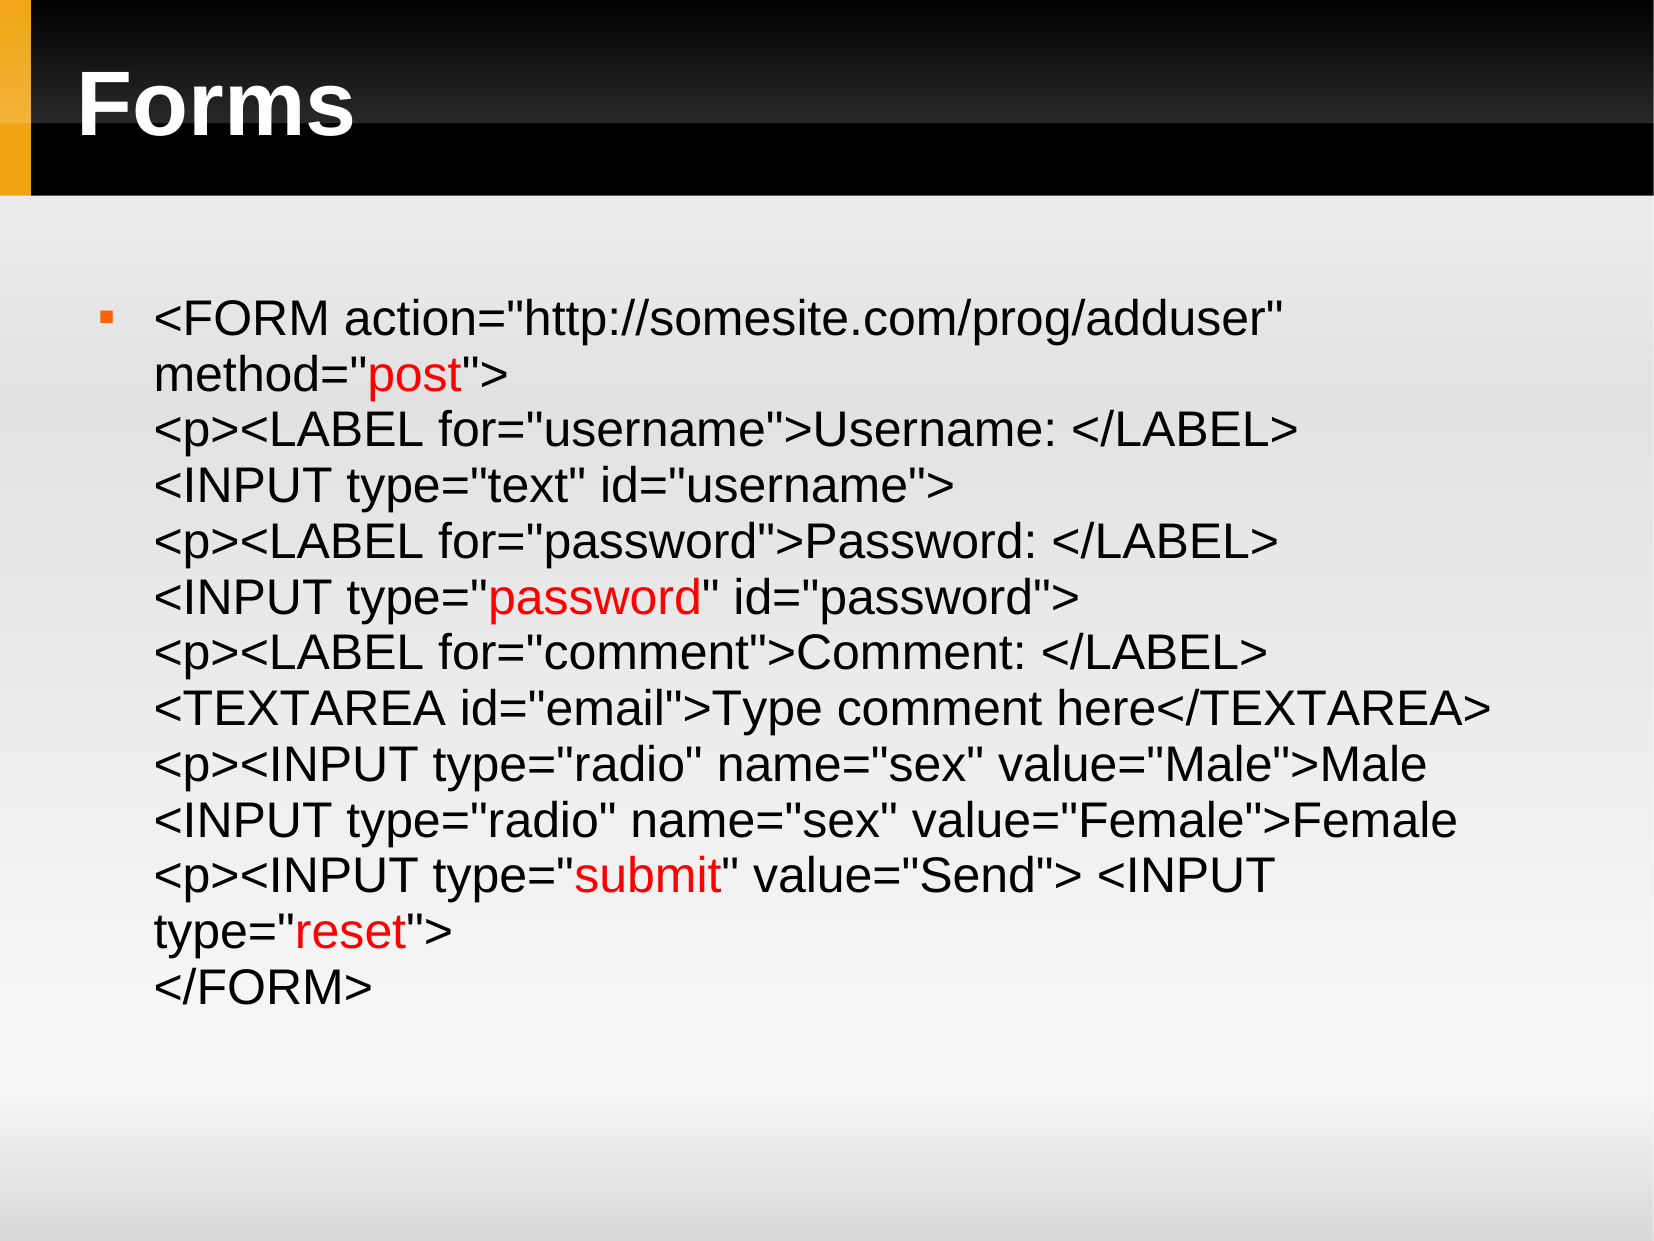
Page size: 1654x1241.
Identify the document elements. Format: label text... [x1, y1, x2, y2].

list <FORM action="http://somesite.com/prog/adduser" method="post"> <p><LABEL for="username">Username: </LABEL> <INPUT type="text" id="username"> <p><LABEL for="password">Password: </LABEL> <INPUT type="password" id="password"> <p><LABEL for="comment">Comment: </LABEL> <TEXTAREA id="email">Type comment here</TEXTAREA> <p><INPUT type="radio" name="sex" value="Male">Male <INPUT type="radio" name="sex" value="Female">Female <p><INPUT type="submit" value="Send"> <INPUT type="reset"> </FORM> [82, 290, 1571, 1109]
title Forms [76, 0, 1565, 208]
picture [0, 0, 1654, 1241]
